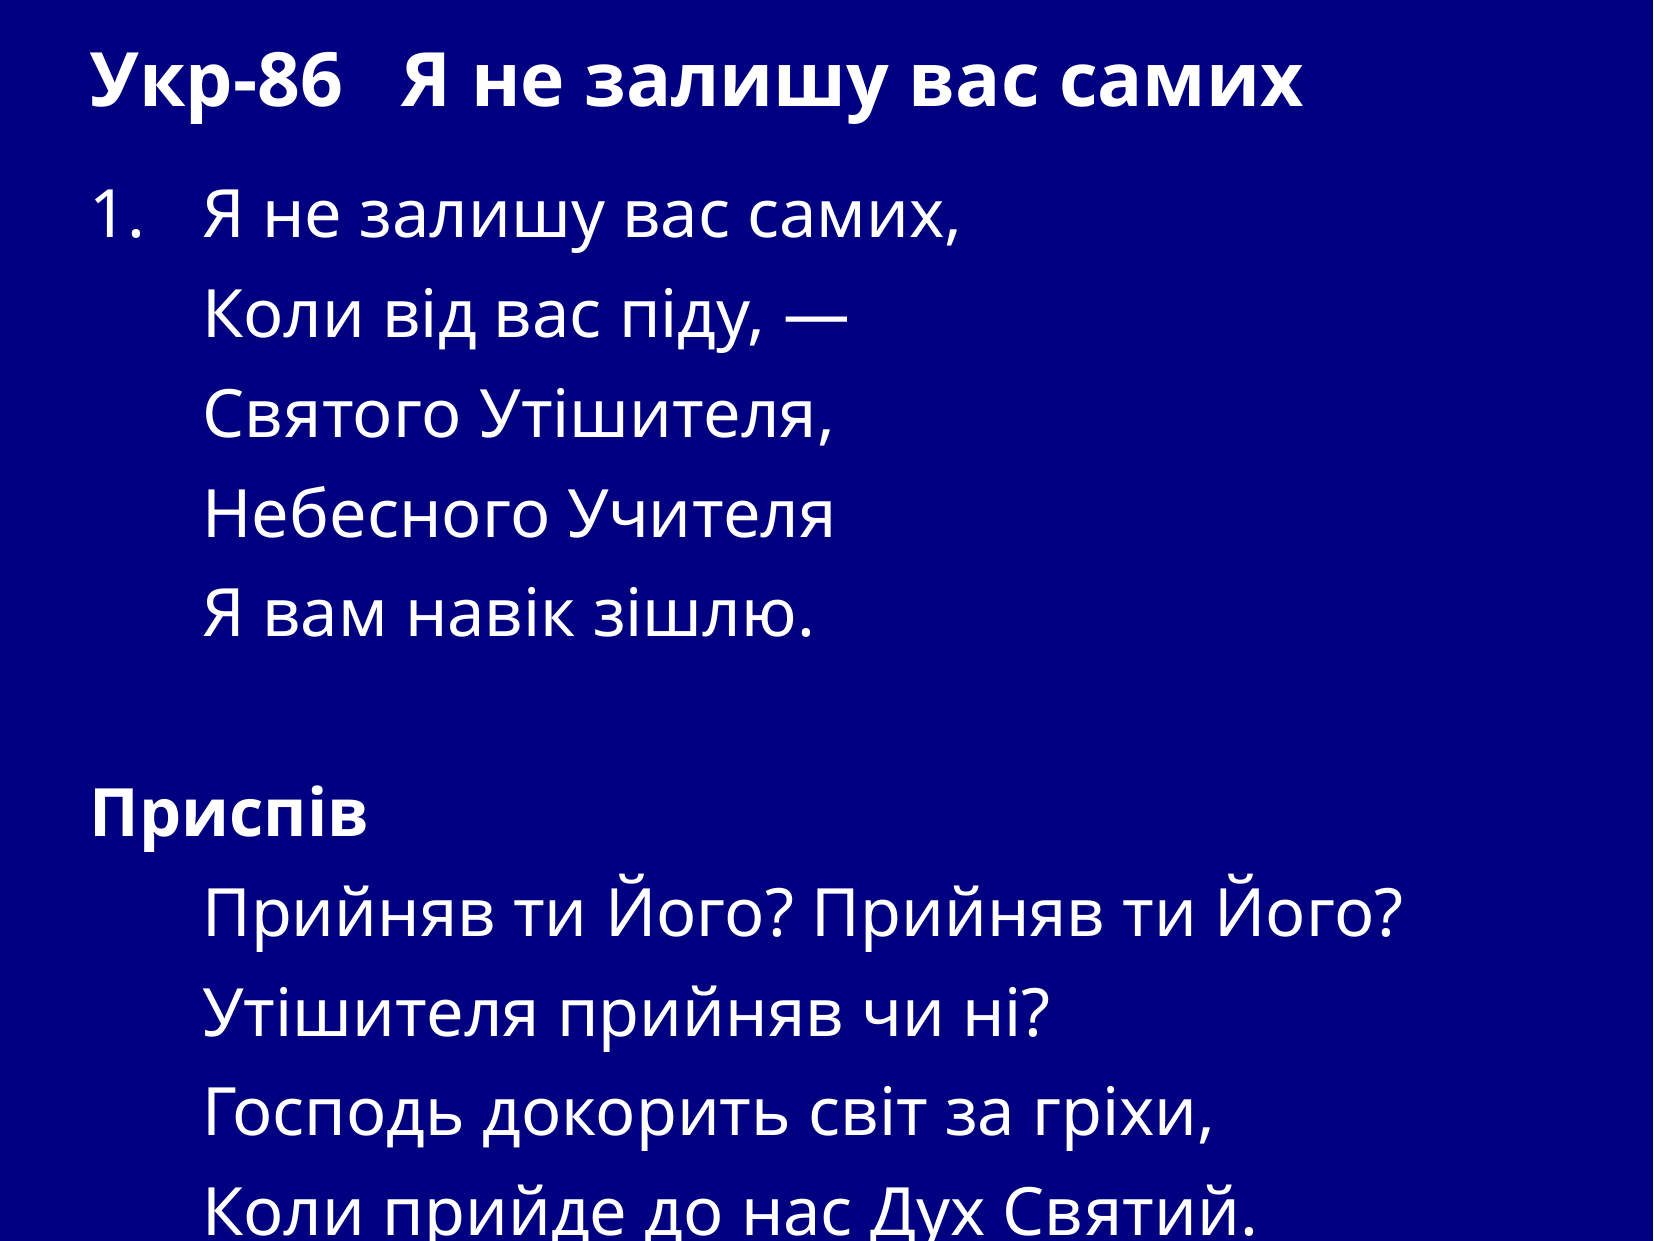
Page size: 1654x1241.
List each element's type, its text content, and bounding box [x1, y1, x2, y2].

text_box 1. Я не залишу вас самих, Коли від вас піду, ― Святого Утішителя, Небесного Учителя Я вам навік зішлю. Приспів Прийняв ти Його? Прийняв ти Його? Утішителя прийняв чи ні? Господь докорить світ за гріхи, Коли прийде до нас Дух Святий. [75, 150, 1576, 1163]
text_box Укр-86 Я не залишу вас самих [75, 18, 1576, 132]
